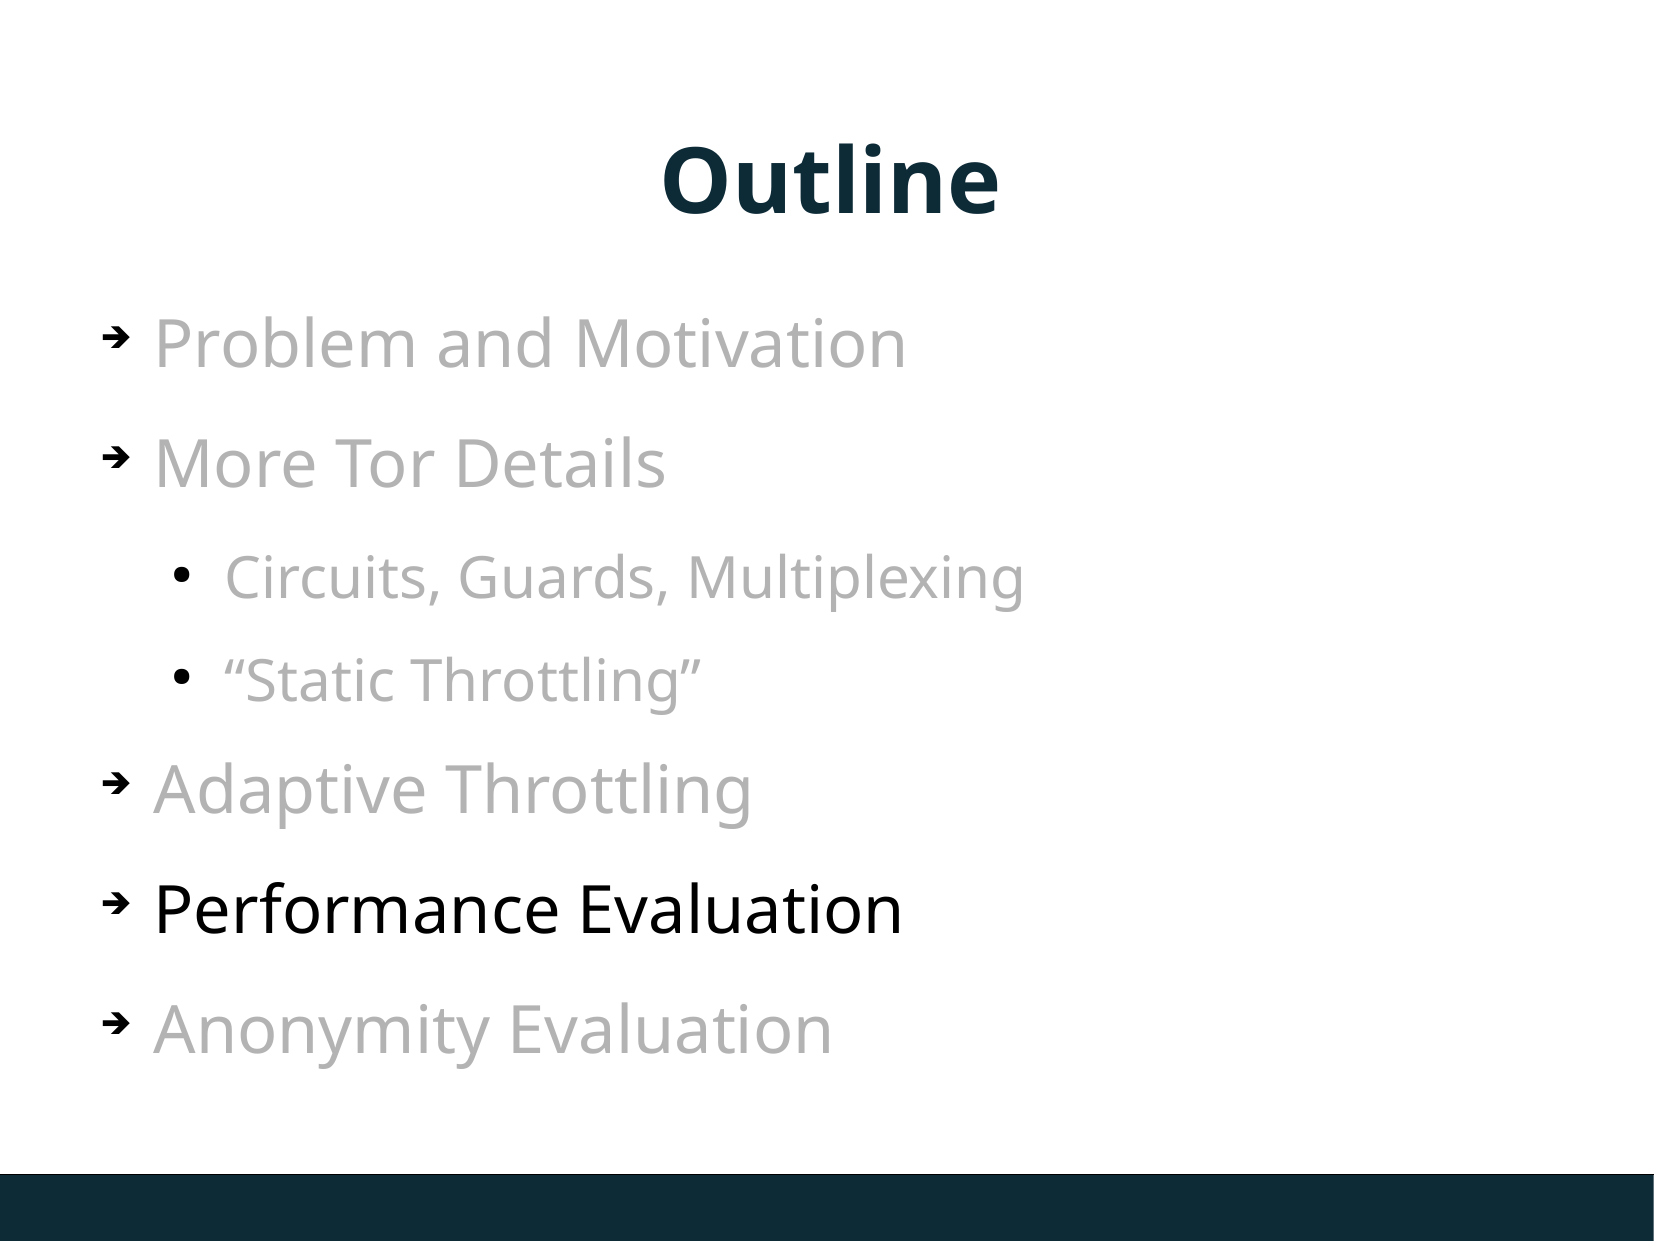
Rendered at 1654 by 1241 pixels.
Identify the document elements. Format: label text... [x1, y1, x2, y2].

title Outline [86, 74, 1575, 282]
list Problem and Motivation More Tor Details Circuits, Guards, Multiplexing “Static Throttling” Adaptive Throttling Performance Evaluation Anonymity Evaluation [82, 296, 1571, 1115]
